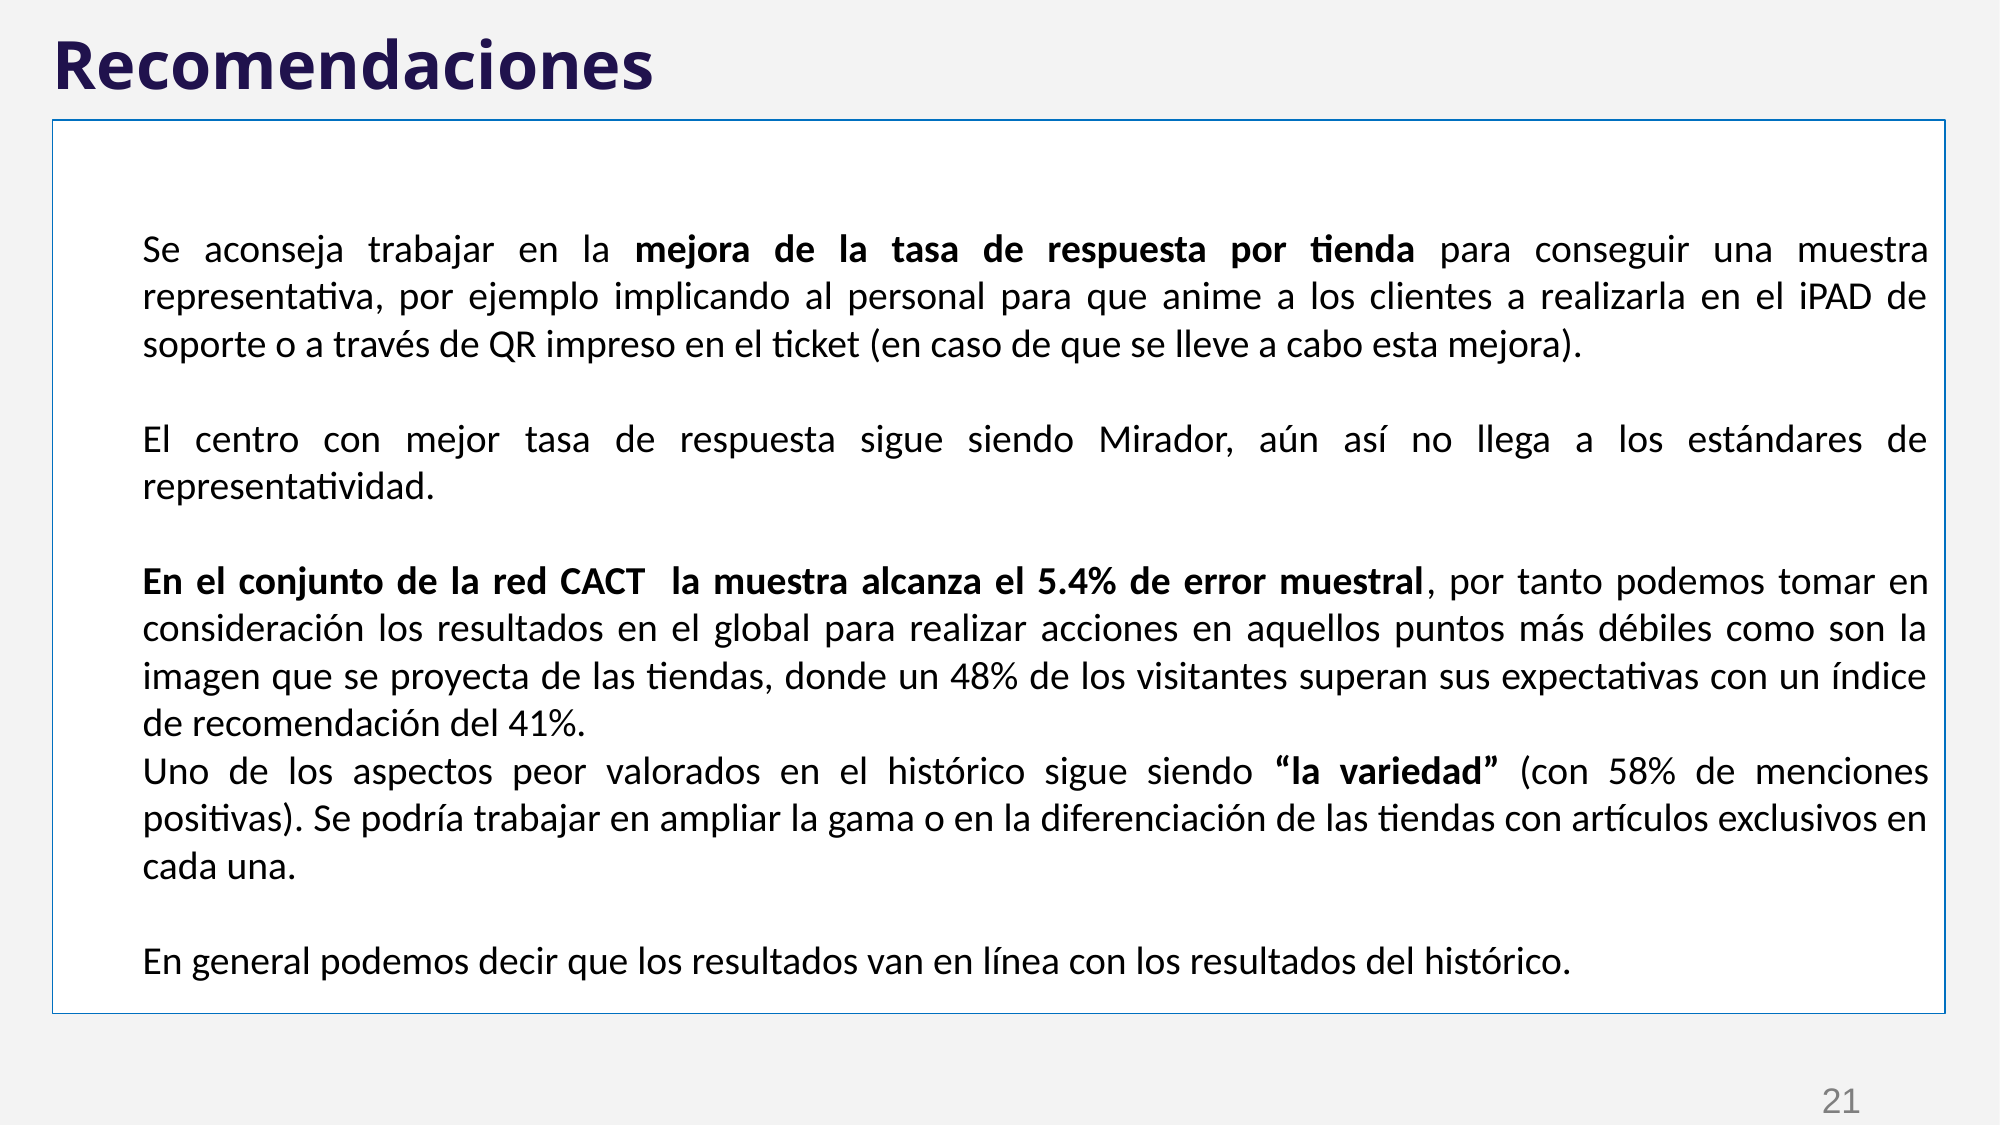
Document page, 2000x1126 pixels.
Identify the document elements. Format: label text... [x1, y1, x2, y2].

slide_number <number> [1412, 1069, 1880, 1126]
text_box Recomendaciones [52, 0, 1945, 120]
text_box Se aconseja trabajar en la mejora de la tasa de respuesta por tienda para conseguir una muestra representativa, por ejemplo implicando al personal para que anime a los clientes a realizarla en el iPAD de soporte o a través de QR impreso en el ticket (en caso de que se lleve a cabo esta mejora). El centro con mejor tasa de respuesta sigue siendo Mirador, aún así no llega a los estándares de representatividad. En el conjunto de la red CACT la muestra alcanza el 5.4% de error muestral, por tanto podemos tomar en consideración los resultados en el global para realizar acciones en aquellos puntos más débiles como son la imagen que se proyecta de las tiendas, donde un 48% de los visitantes superan sus expectativas con un índice de recomendación del 41%. Uno de los aspectos peor valorados en el histórico sigue siendo “la variedad” (con 58% de menciones positivas). Se podría trabajar en ampliar la gama o en la diferenciación de las tiendas con artículos exclusivos en cada una. En general podemos decir que los resultados van en línea con los resultados del histórico. [52, 120, 1945, 1014]
